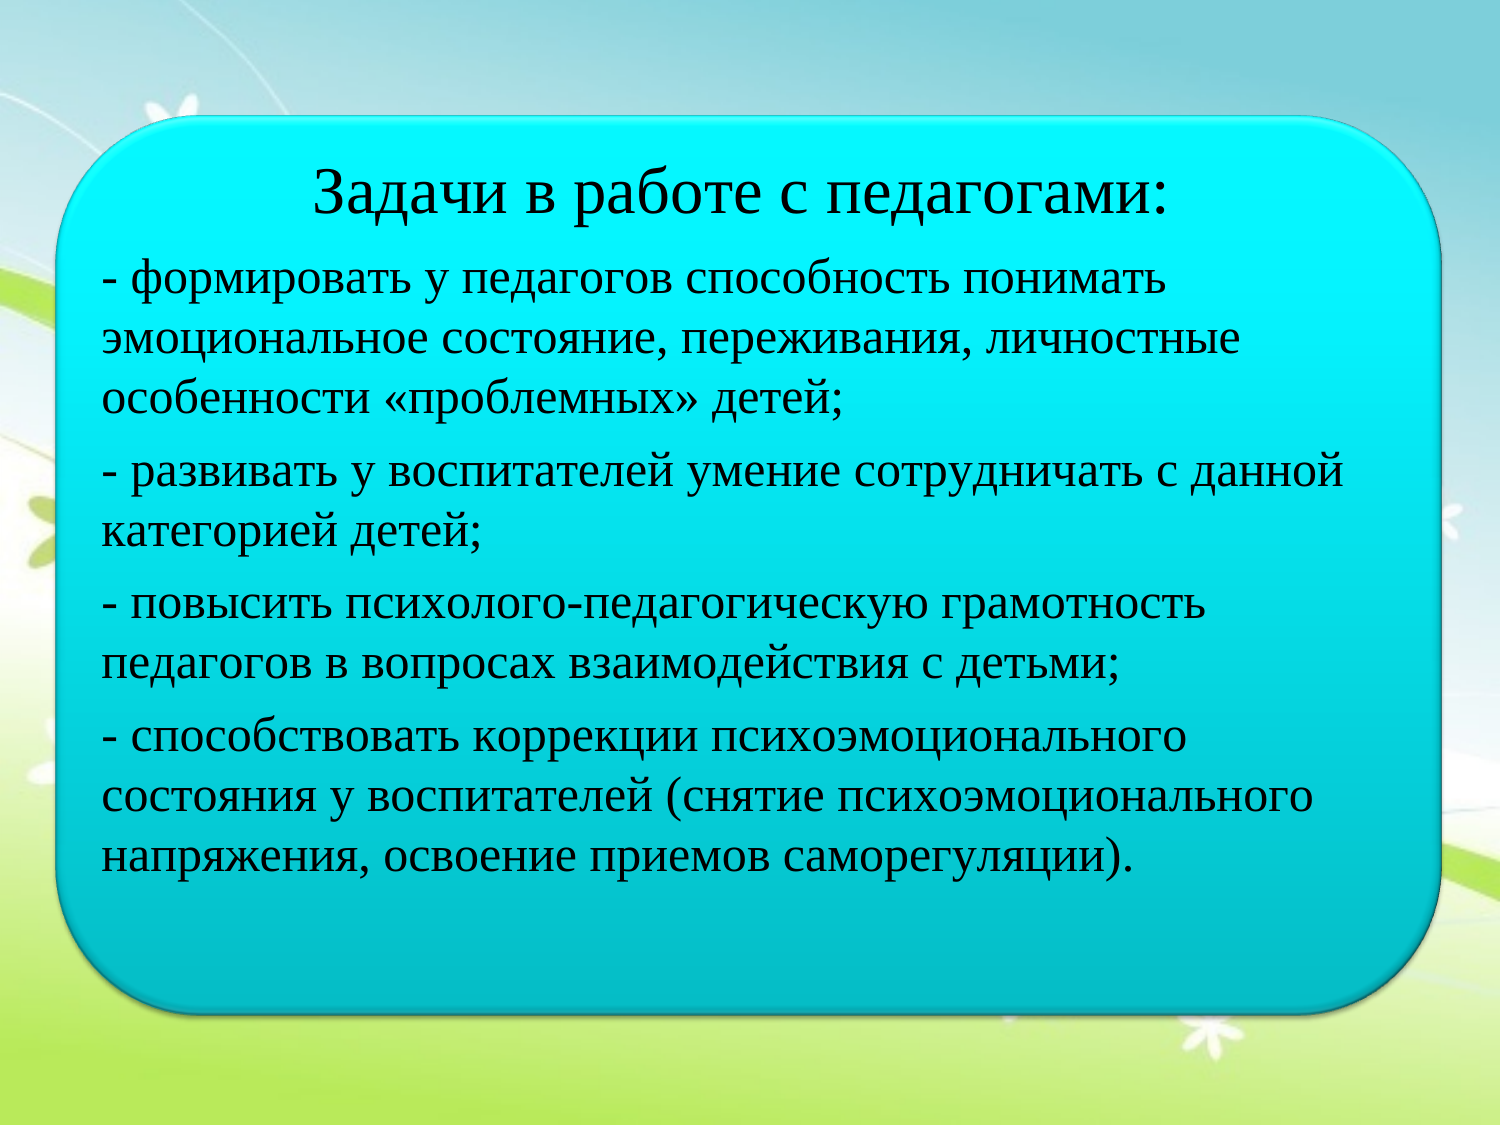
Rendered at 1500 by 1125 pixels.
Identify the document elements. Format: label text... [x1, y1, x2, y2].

picture [0, 0, 1500, 1125]
text_box - формировать у педагогов способность понимать эмоциональное состояние, переживания, личностные особенности «проблемных» детей; - развивать у воспитателей умение сотрудничать с данной категорией детей; - повысить психолого-педагогическую грамотность педагогов в вопросах взаимодействия с детьми; - способствовать коррекции психоэмоционального состояния у воспитателей (снятие психоэмоционального напряжения, освоение приемов саморегуляции). [0, 236, 1418, 1040]
text_box Задачи в работе с педагогами: [105, 117, 1379, 257]
